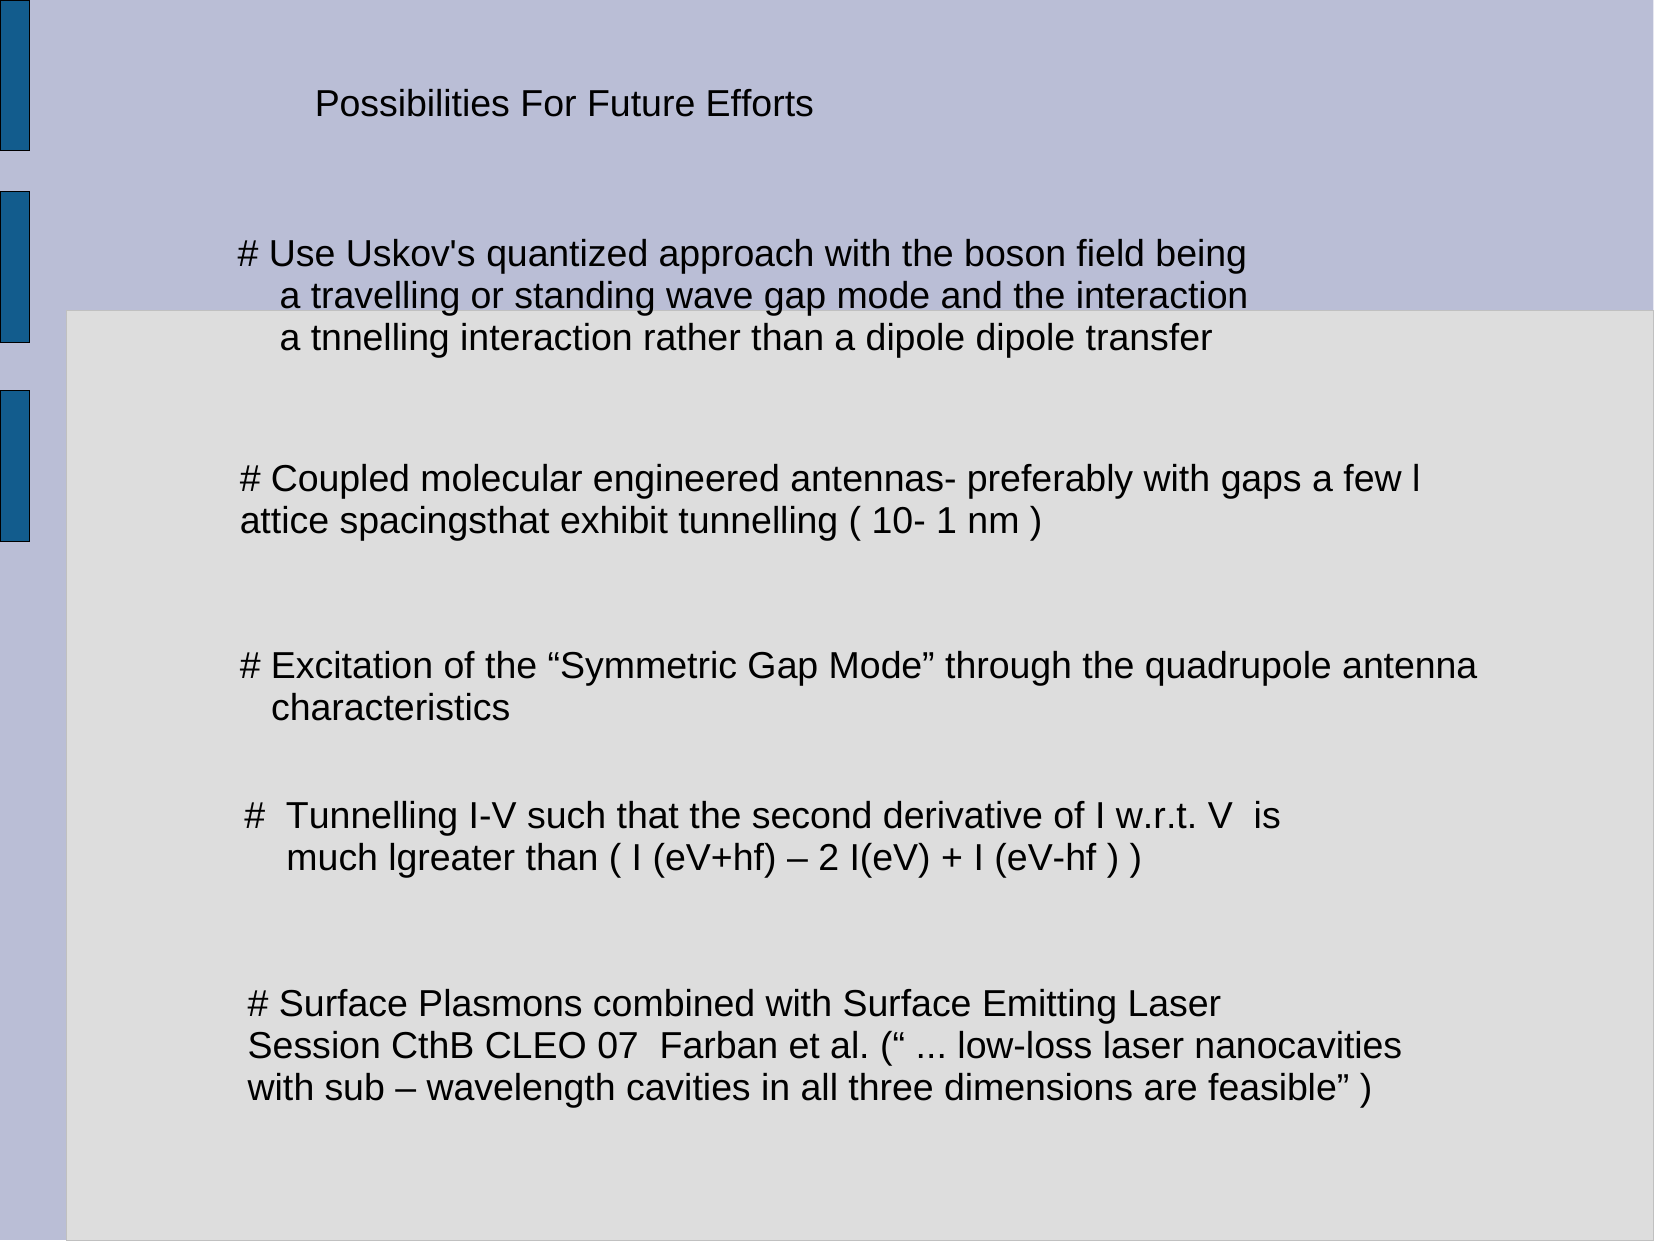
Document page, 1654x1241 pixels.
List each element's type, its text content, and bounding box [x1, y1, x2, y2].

text_box # Coupled molecular engineered antennas- preferably with gaps a few l attice spacingsthat exhibit tunnelling ( 10- 1 nm ) [225, 450, 1434, 549]
text_box Possibilities For Future Efforts [300, 75, 830, 132]
text_box # Tunnelling I-V such that the second derivative of I w.r.t. V is much lgreater than ( I (eV+hf) – 2 I(eV) + I (eV-hf ) ) [229, 787, 1307, 887]
text_box # Excitation of the “Symmetric Gap Mode” through the quadrupole antenna characteristics [225, 637, 1503, 737]
text_box # Surface Plasmons combined with Surface Emitting Laser Session CthB CLEO 07 Farban et al. (“ ... low-loss laser nanocavities with sub – wavelength cavities in all three dimensions are feasible” ) [232, 975, 1418, 1116]
text_box # Use Uskov's quantized approach with the boson field being a travelling or standing wave gap mode and the interaction a tnnelling interaction rather than a dipole dipole transfer [222, 225, 1263, 366]
